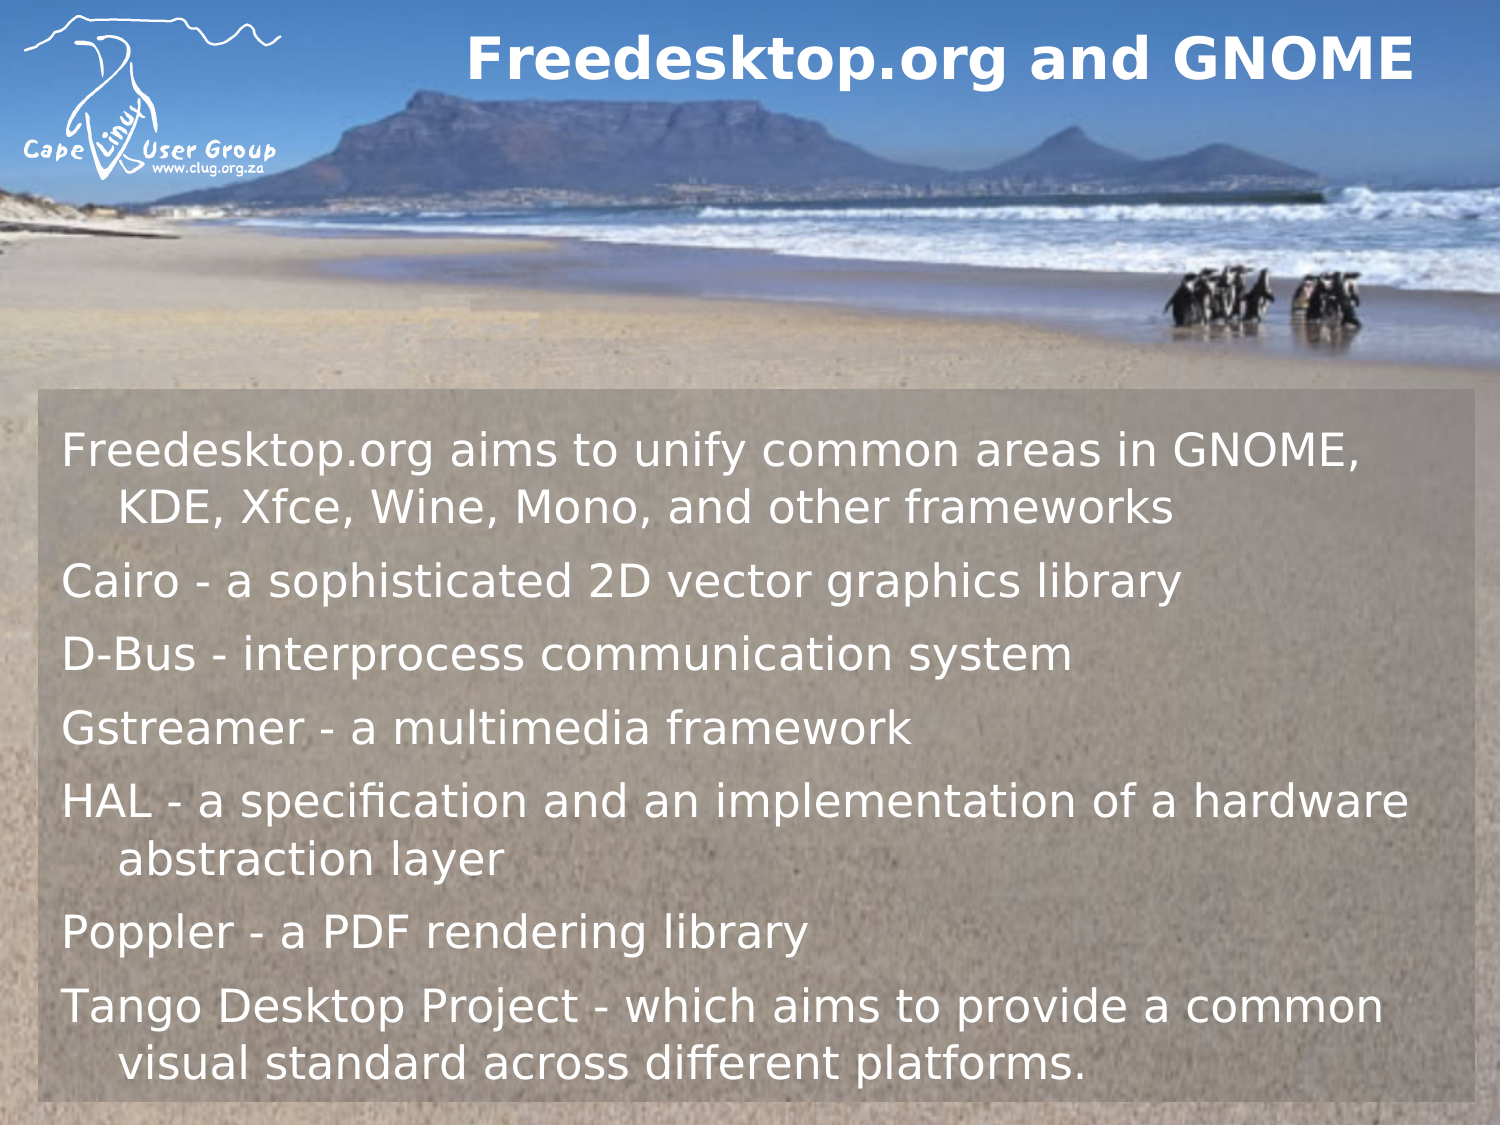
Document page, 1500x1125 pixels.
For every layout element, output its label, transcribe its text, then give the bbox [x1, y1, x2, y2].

title Freedesktop.org and GNOME [465, 0, 1484, 115]
list Freedesktop.org aims to unify common areas in GNOME, KDE, Xfce, Wine, Mono, and other frameworks Cairo - a sophisticated 2D vector graphics library D-Bus - interprocess communication system Gstreamer - a multimedia framework HAL - a specification and an implementation of a hardware abstraction layer Poppler - a PDF rendering library Tango Desktop Project - which aims to provide a common visual standard across different platforms. [60, 420, 1481, 1105]
picture [0, 0, 1500, 1125]
